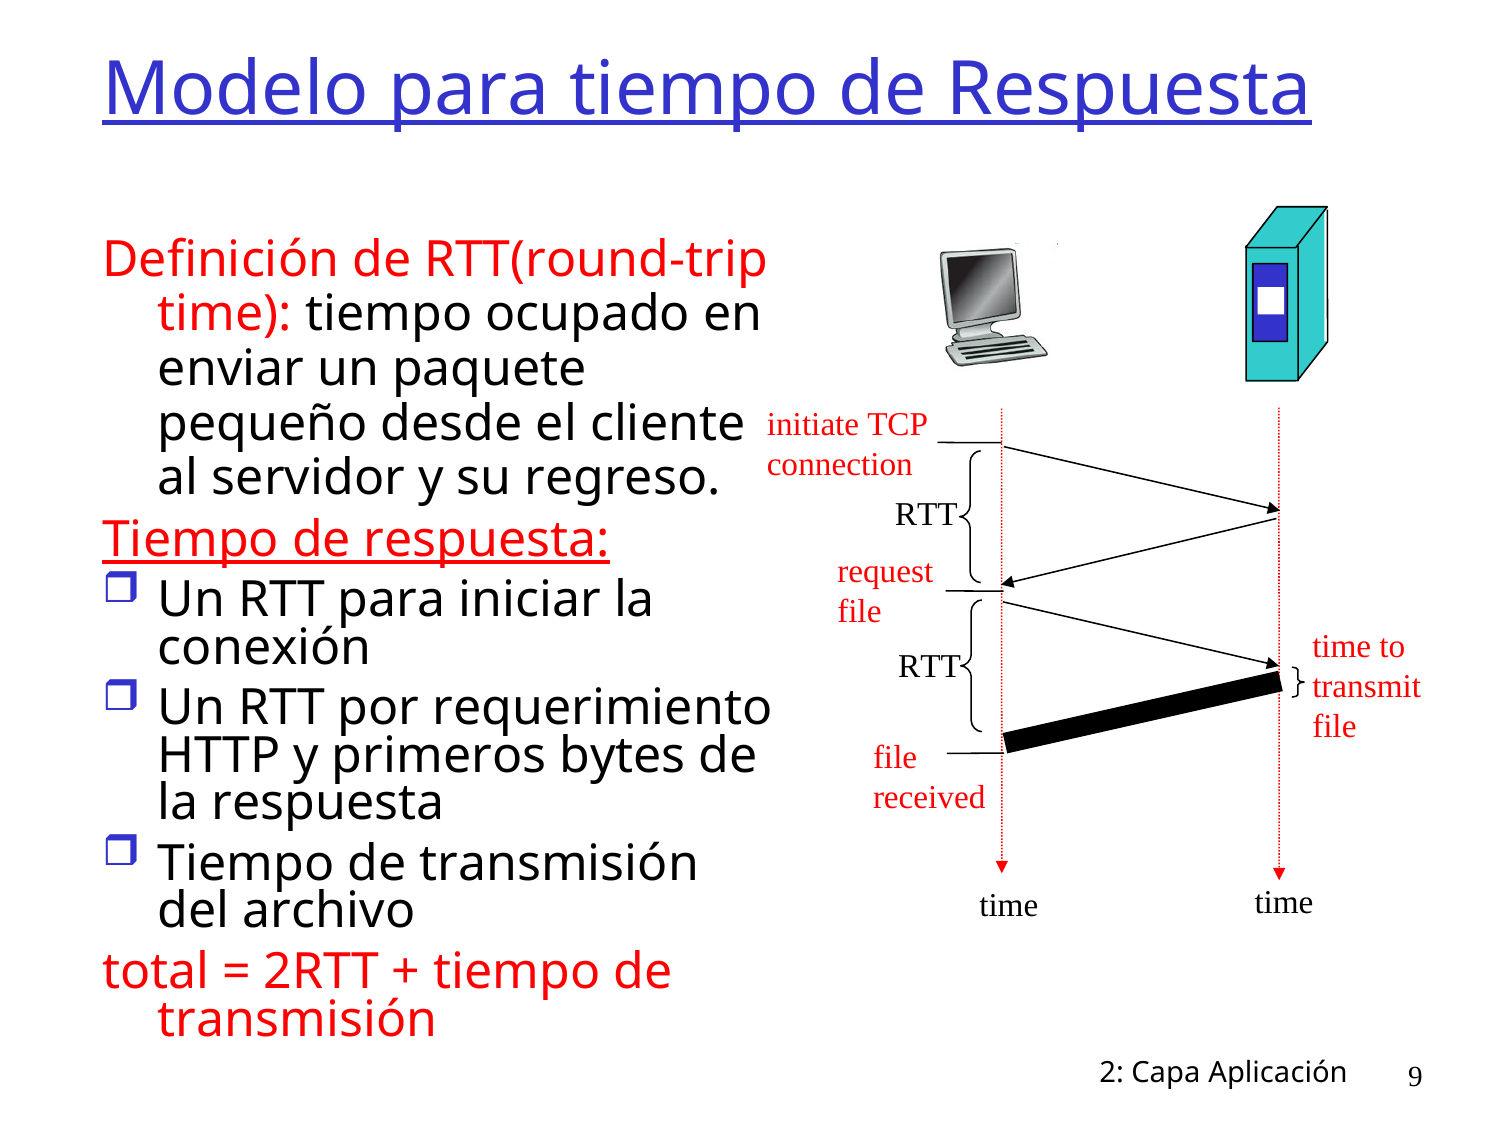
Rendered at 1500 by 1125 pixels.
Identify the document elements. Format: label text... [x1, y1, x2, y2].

text_box file received [858, 727, 1001, 823]
picture [915, 243, 1058, 372]
text_box RTT [883, 636, 977, 692]
text_box [1245, 206, 1328, 382]
text_box initiate TCP connection [752, 394, 944, 491]
list Definición de RTT(round-trip time): tiempo ocupado en enviar un paquete pequeño desde el cliente al servidor y su regreso. Tiempo de respuesta: Un RTT para iniciar la conexión Un RTT por requerimiento HTTP y primeros bytes de la respuesta Tiempo de transmisión del archivo total = 2RTT + tiempo de transmisión [87, 224, 788, 1066]
text_box RTT [880, 484, 973, 541]
text_box time to transmit file [1297, 616, 1445, 753]
text_box time [1239, 872, 1329, 929]
title Modelo para tiempo de Respuesta [87, 15, 1463, 158]
text_box time [964, 875, 1054, 931]
text_box request file [822, 541, 949, 637]
